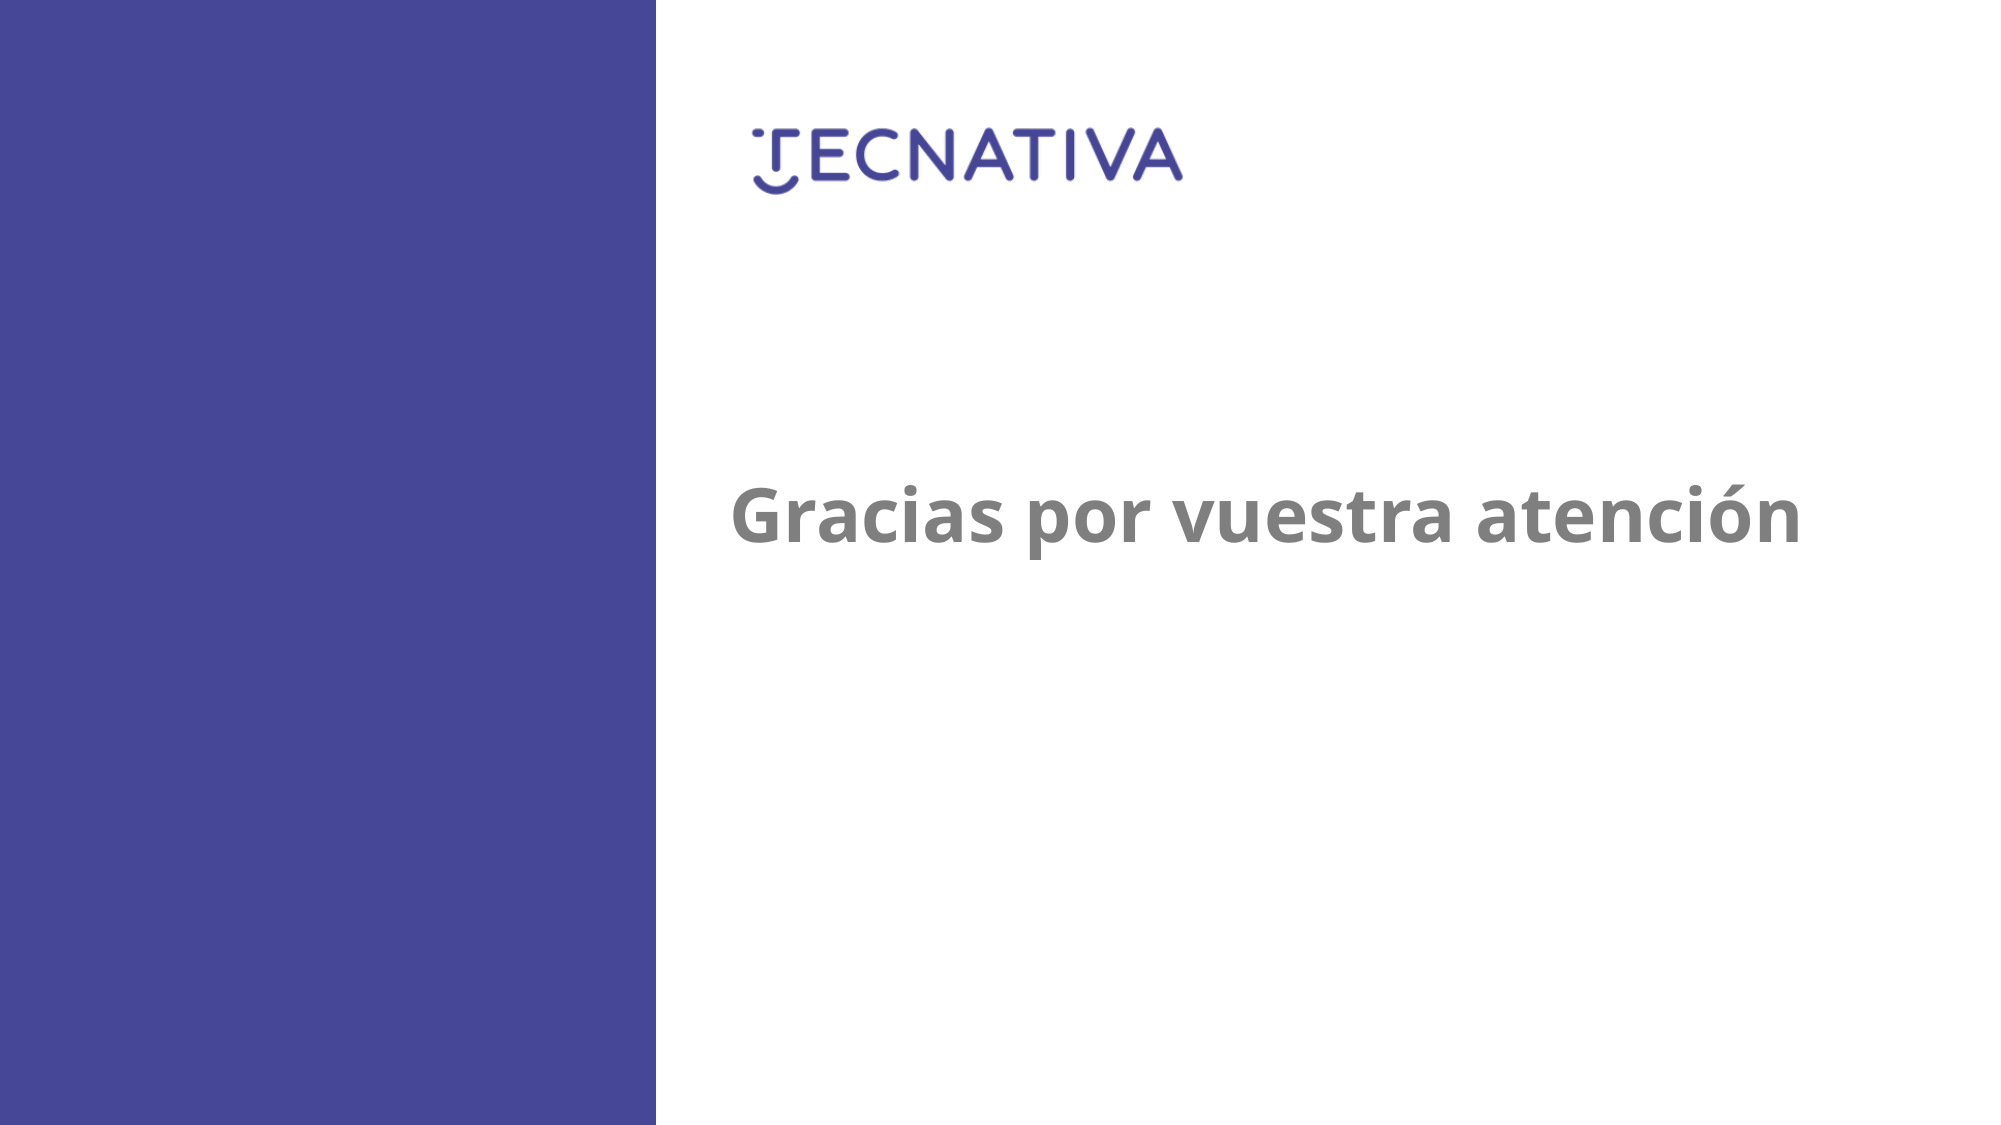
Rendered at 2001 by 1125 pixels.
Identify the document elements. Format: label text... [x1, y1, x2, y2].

picture [707, 86, 1224, 228]
text_box Gracias por vuestra atención [714, 452, 1949, 573]
text_box [0, 0, 656, 1125]
